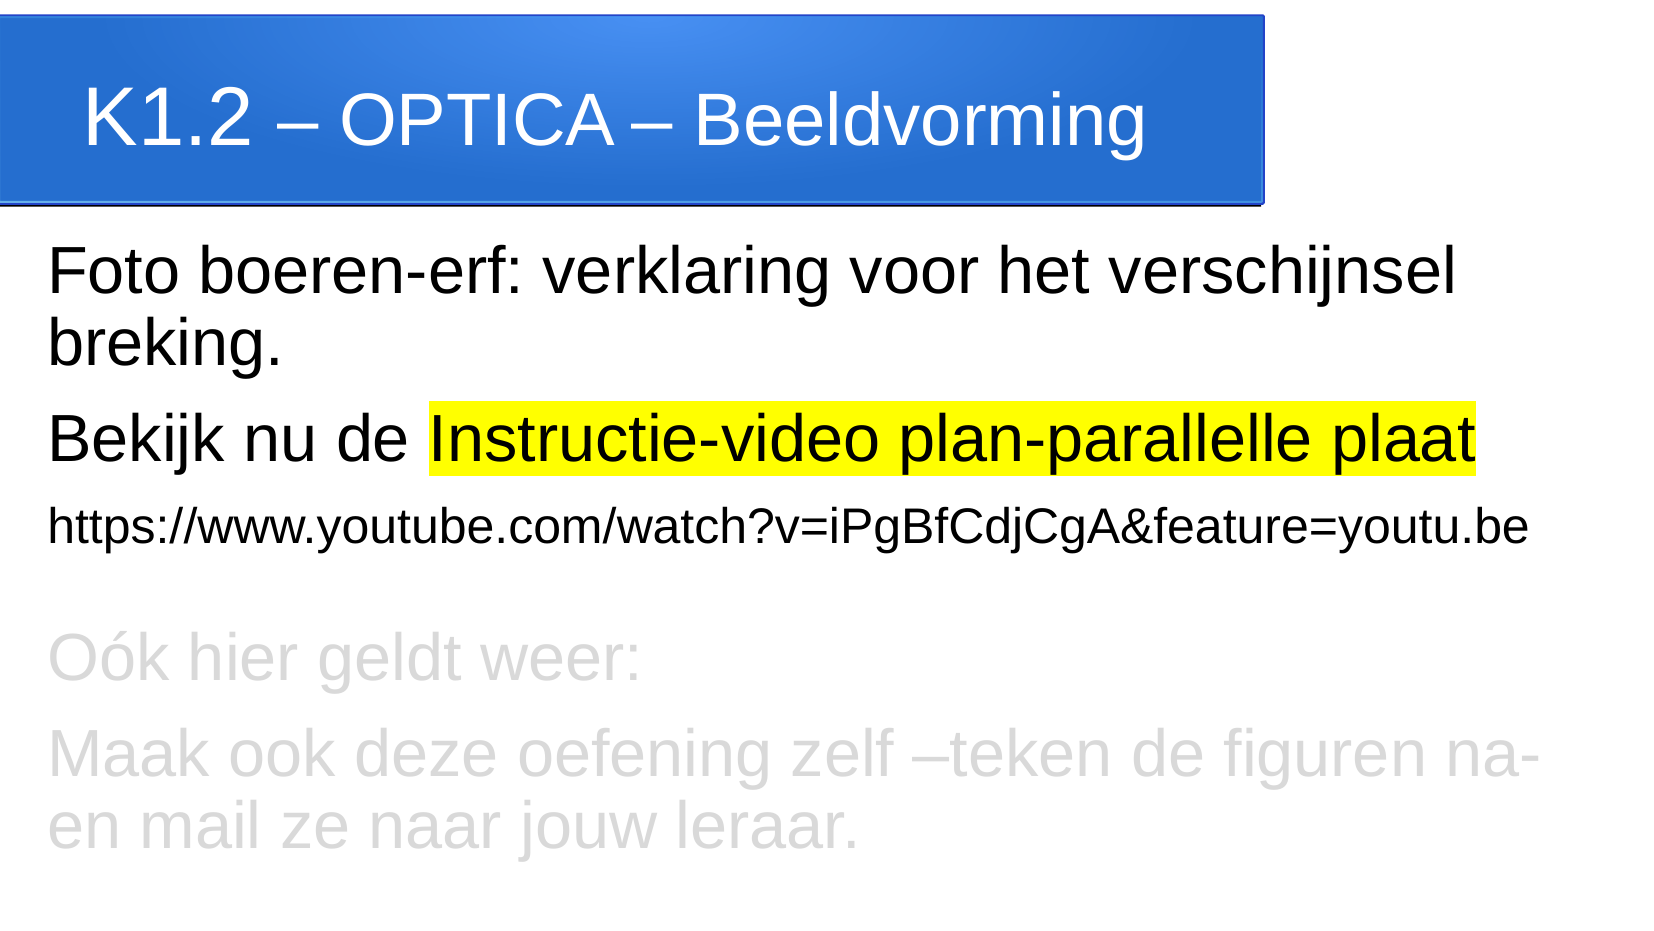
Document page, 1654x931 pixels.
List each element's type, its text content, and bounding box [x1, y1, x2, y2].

title K1.2 – OPTICA – Beeldvorming [82, 35, 1235, 189]
subtitle Foto boeren-erf: verklaring voor het verschijnsel breking. Bekijk nu de Instructie-video plan-parallelle plaat https://www.youtube.com/watch?v=iPgBfCdjCgA&feature=youtu.be Oók hier geldt weer: Maak ook deze oefening zelf –teken de figuren na- en mail ze naar jouw leraar. [47, 236, 1607, 922]
